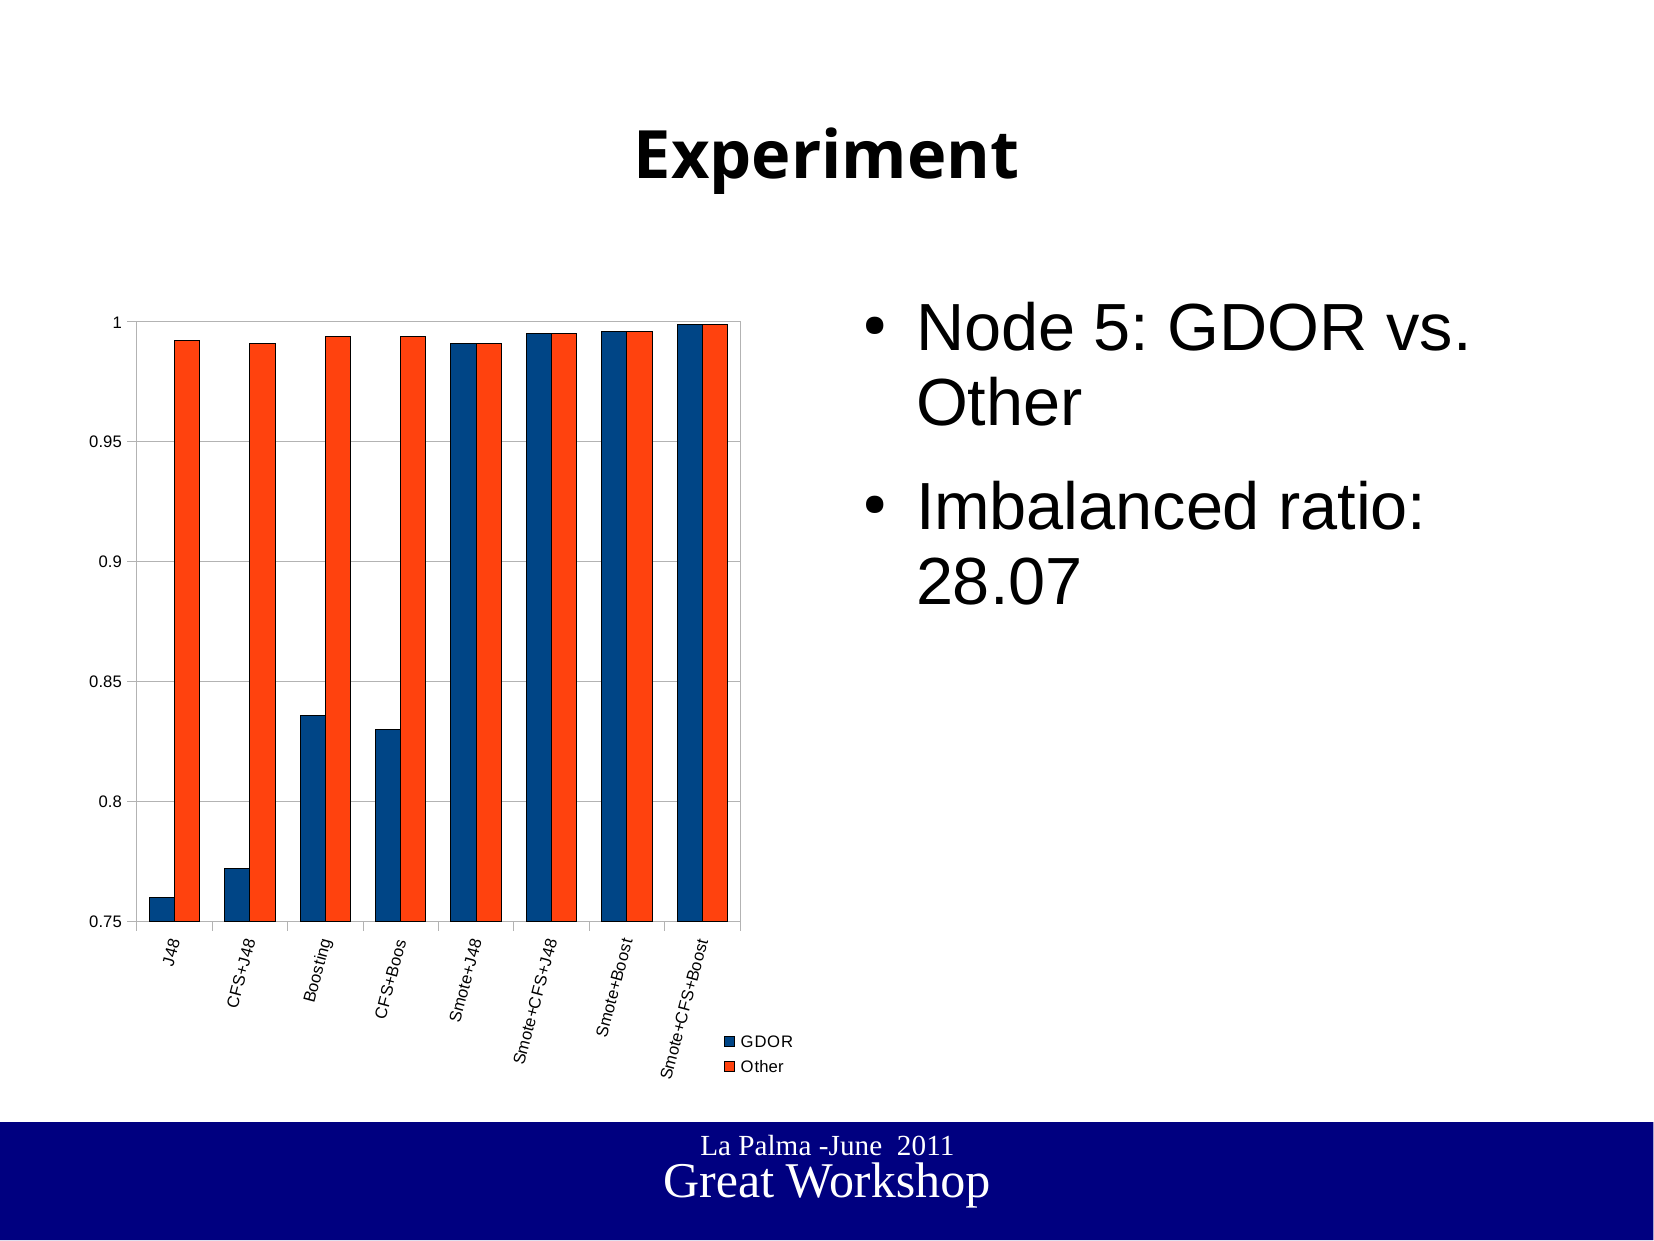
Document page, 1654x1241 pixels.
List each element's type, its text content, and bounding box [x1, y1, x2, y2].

title Experiment [82, 49, 1571, 257]
list Node 5: GDOR vs. Other Imbalanced ratio: 28.07 [845, 290, 1572, 1109]
chart [82, 290, 809, 1109]
